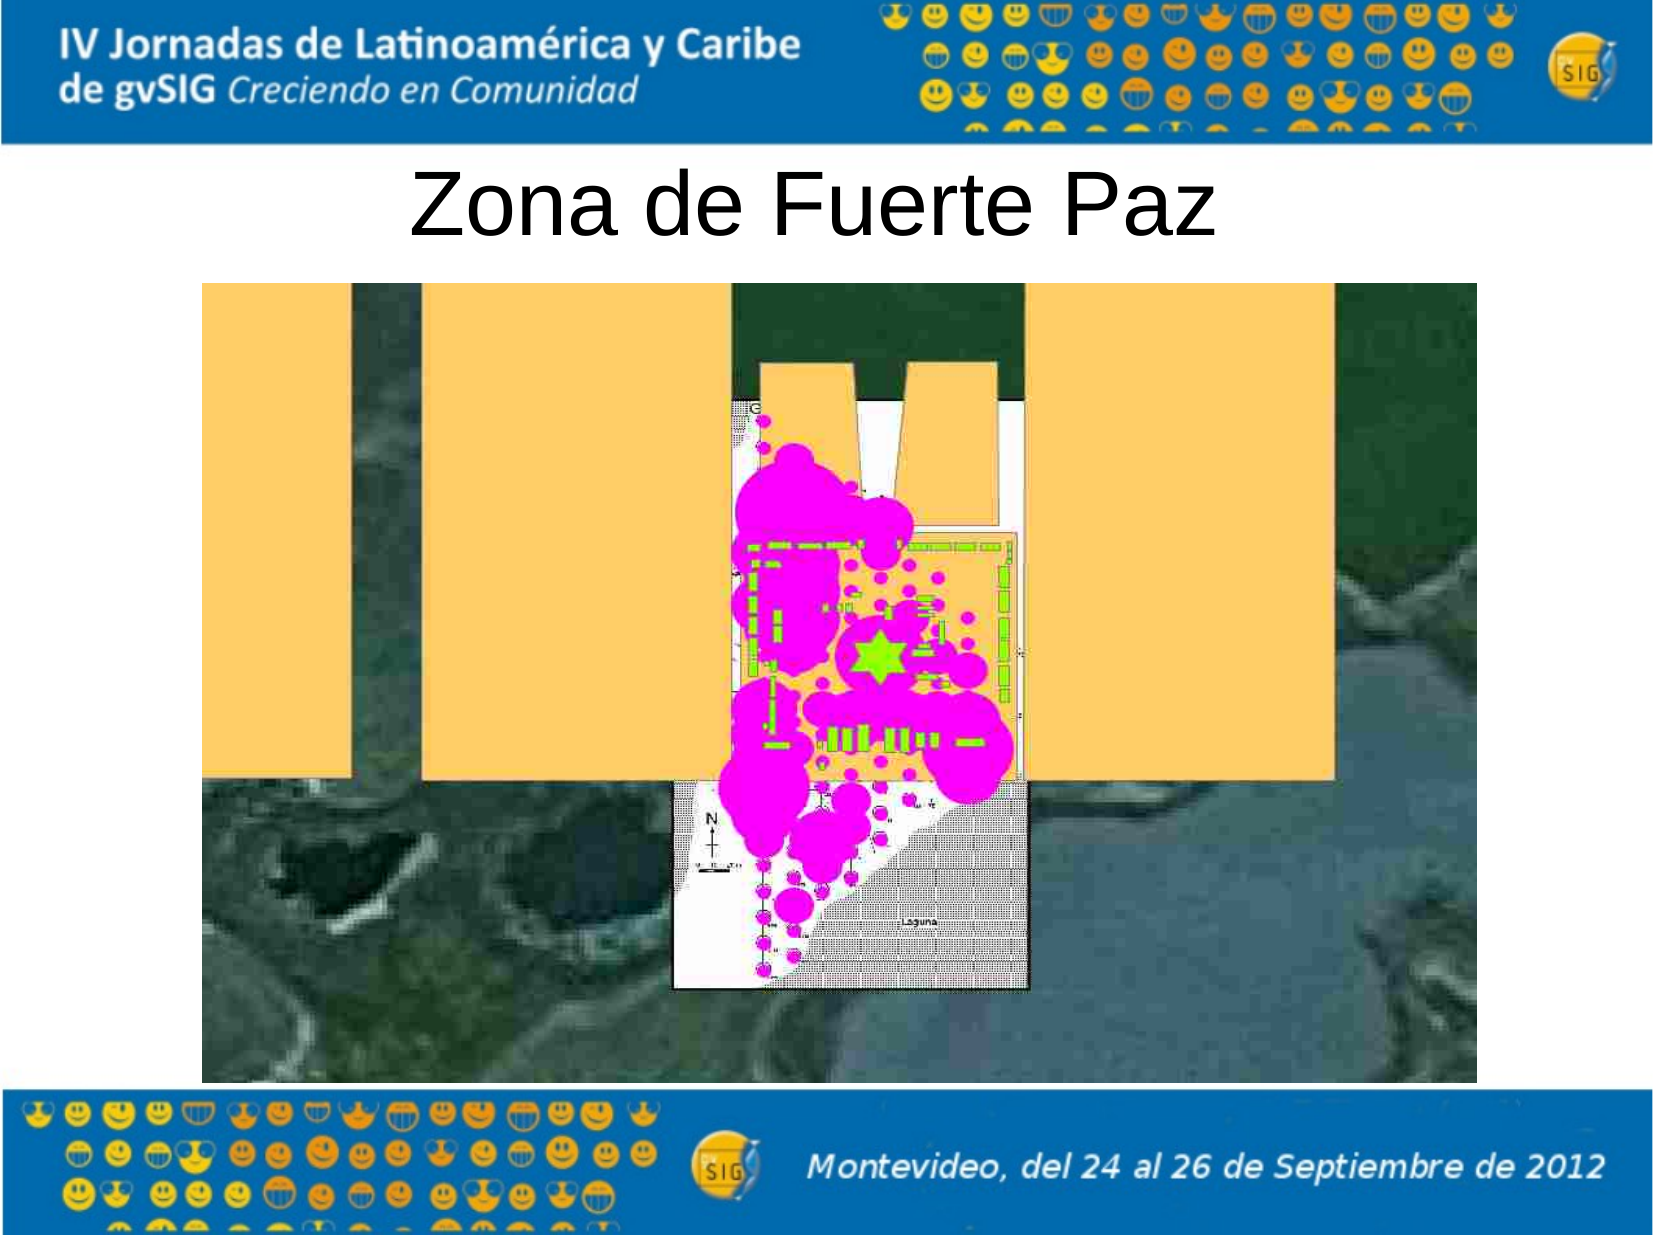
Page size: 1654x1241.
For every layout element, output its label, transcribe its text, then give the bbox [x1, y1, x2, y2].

picture [0, 0, 1653, 1235]
title Zona de Fuerte Paz [70, 100, 1560, 308]
